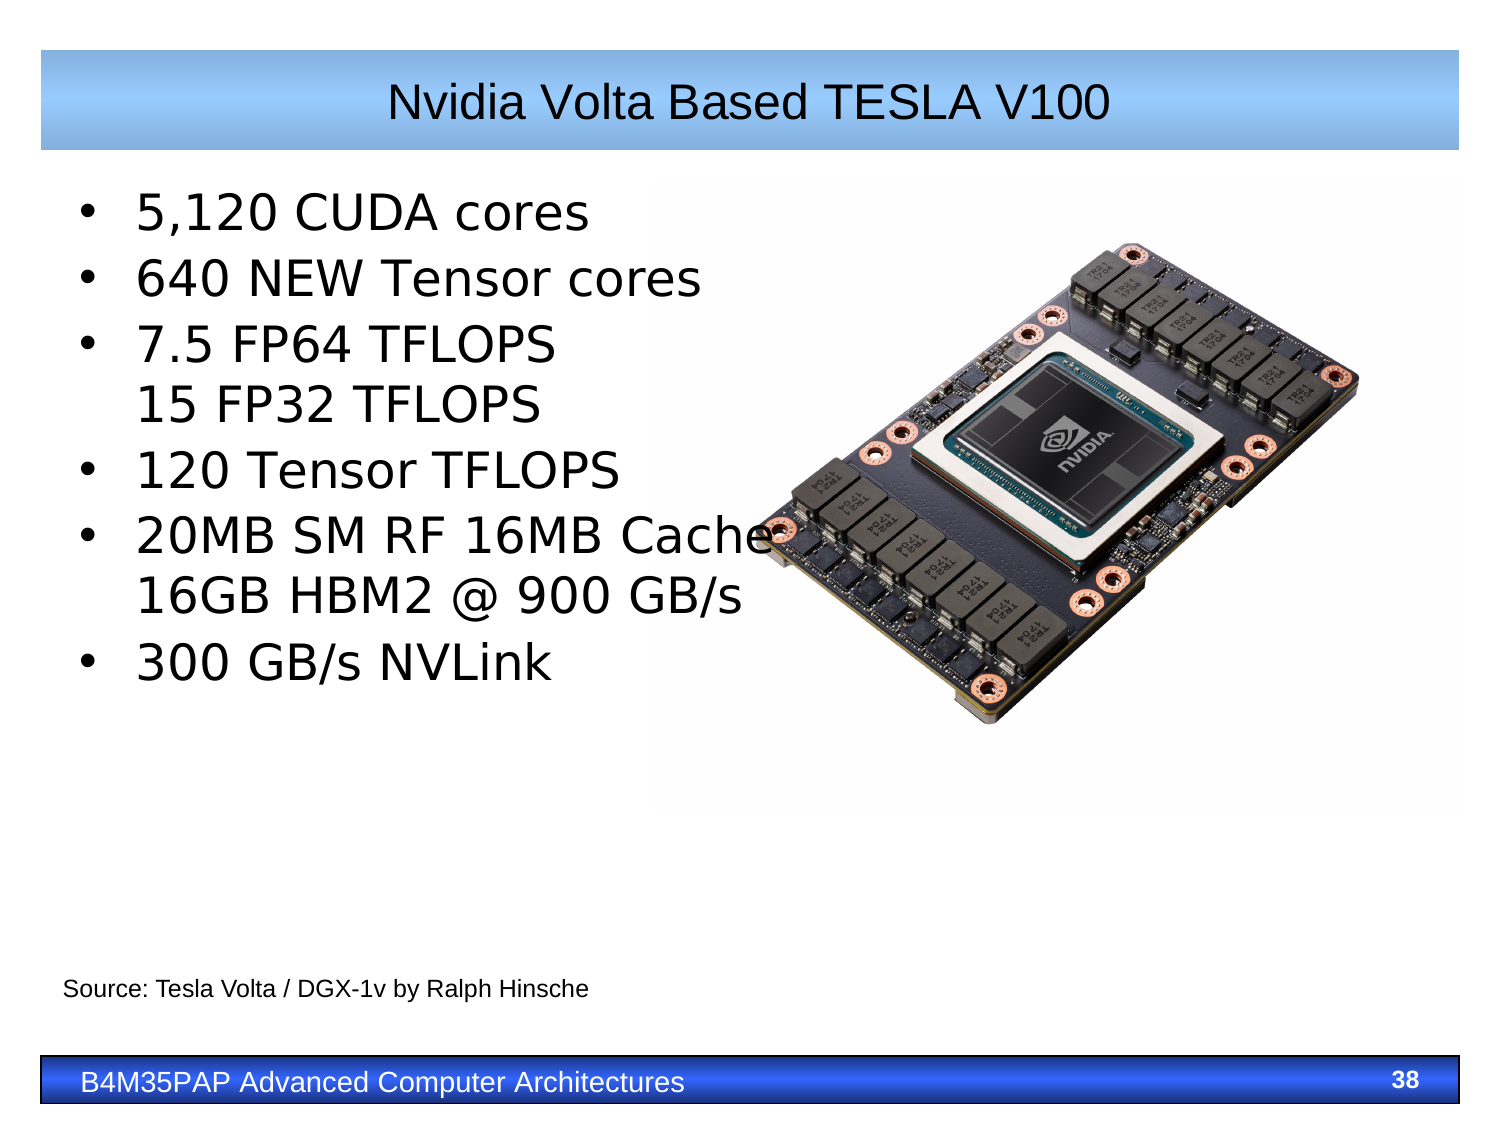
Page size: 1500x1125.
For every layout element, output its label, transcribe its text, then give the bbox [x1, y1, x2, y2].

text_box Source: Tesla Volta / DGX-1v by Ralph Hinsche [47, 967, 606, 1011]
list 5,120 CUDA cores 640 NEW Tensor cores 7.5 FP64 TFLOPS 15 FP32 TFLOPS 120 Tensor TFLOPS 20MB SM RF 16MB Cache 16GB HBM2 @ 900 GB/s 300 GB/s NVLink [64, 172, 794, 960]
picture [794, 182, 1463, 810]
title Nvidia Volta Based TESLA V100 [41, 50, 1459, 150]
